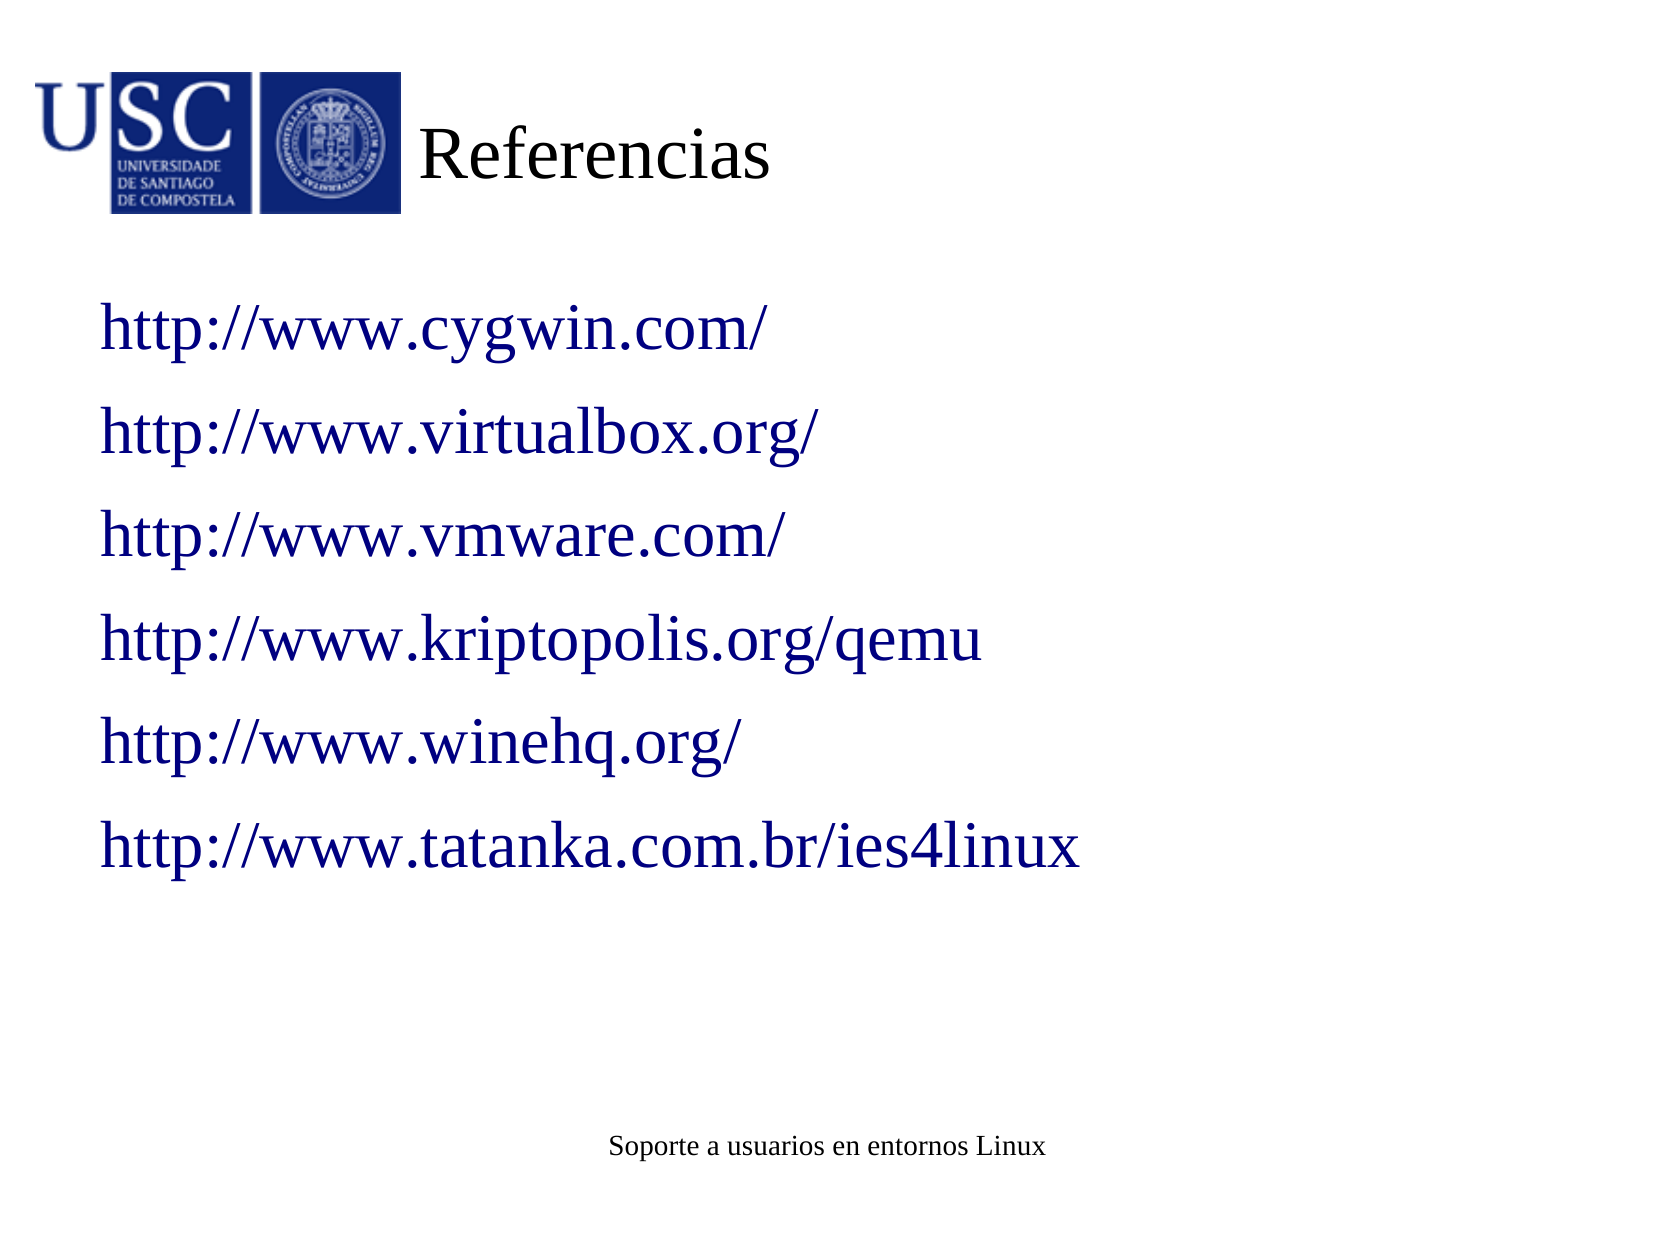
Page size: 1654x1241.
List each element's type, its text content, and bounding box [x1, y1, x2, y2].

picture [35, 72, 401, 214]
title Referencias [418, 49, 1571, 257]
list http://www.cygwin.com/ http://www.virtualbox.org/ http://www.vmware.com/ http://www.kriptopolis.org/qemu http://www.winehq.org/ http://www.tatanka.com.br/ies4linux [82, 290, 1571, 1109]
